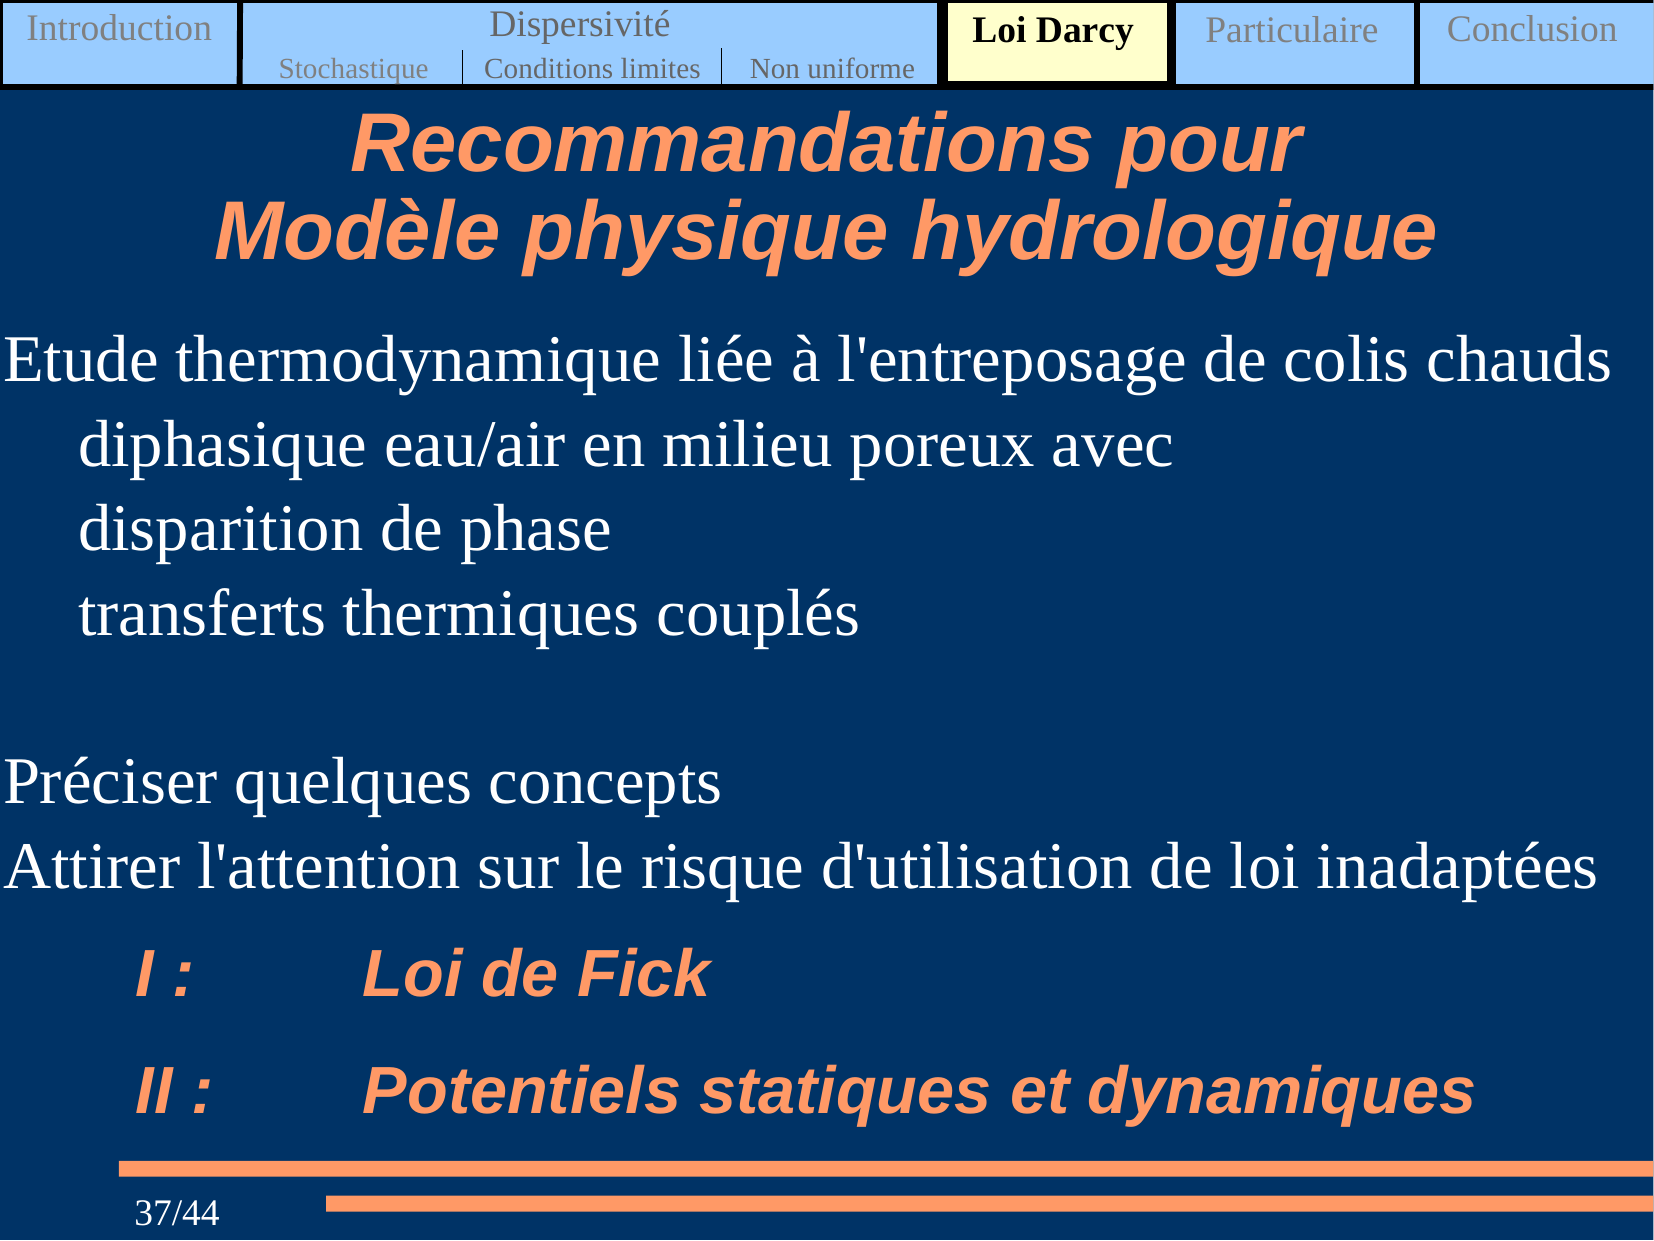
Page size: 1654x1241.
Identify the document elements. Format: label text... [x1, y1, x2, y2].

text_box Conditions limites [469, 44, 716, 93]
text_box I : Loi de Fick II : Potentiels statiques et dynamiques [118, 925, 1654, 1169]
text_box [0, 59, 236, 87]
text_box Stochastique [263, 44, 444, 93]
text_box Particulaire [1173, 1, 1412, 60]
text_box Conclusion [1411, 0, 1654, 59]
text_box Etude thermodynamique liée à l'entreposage de colis chauds diphasique eau/air en milieu poreux avec disparition de phase transferts thermiques couplés Préciser quelques concepts Attirer l'attention sur le risque d'utilisation de loi inadaptées [0, 304, 1654, 911]
text_box Dispersivité [474, 0, 686, 44]
text_box Loi Darcy [943, 1, 1169, 66]
text_box Non uniforme [735, 44, 930, 93]
text_box [243, 0, 474, 87]
text_box [686, 0, 1654, 87]
text_box Recommandations pour Modèle physique hydrologique [0, 172, 1654, 285]
text_box Introduction [0, 0, 237, 59]
